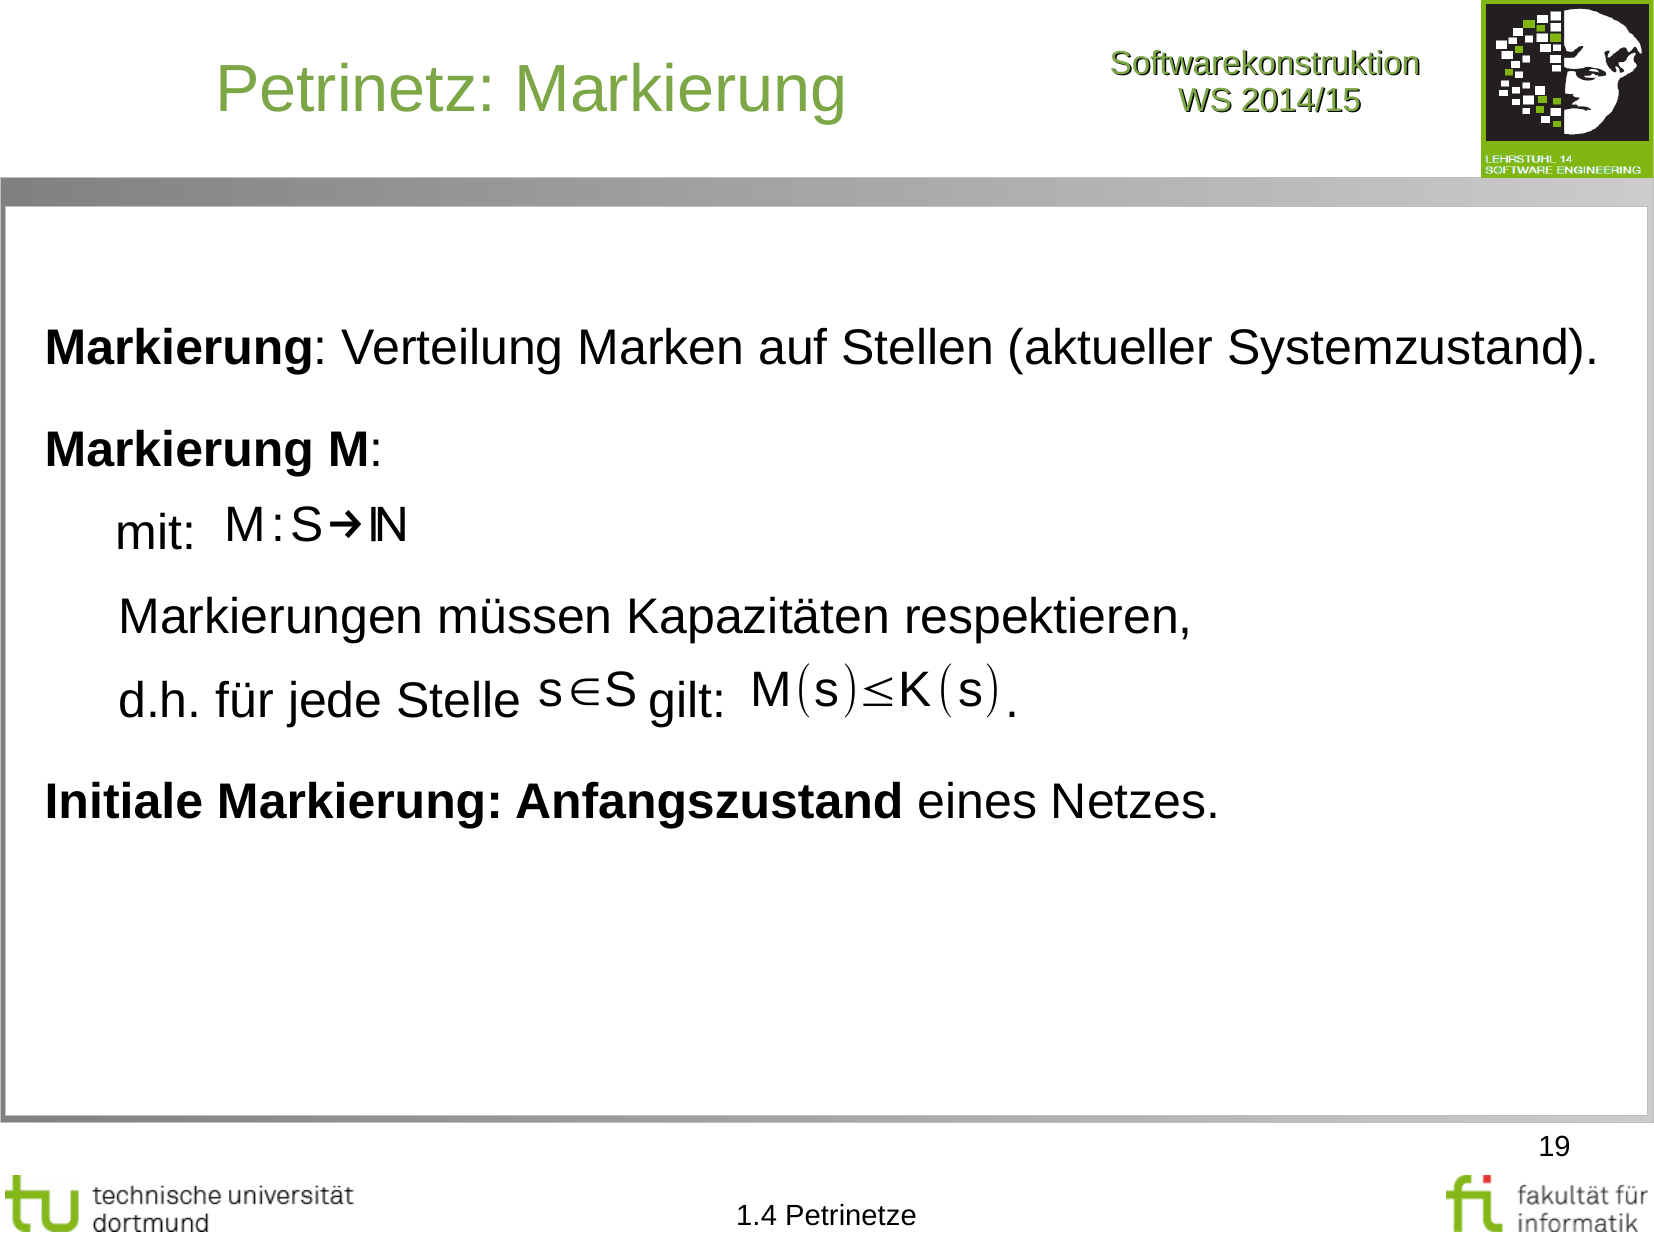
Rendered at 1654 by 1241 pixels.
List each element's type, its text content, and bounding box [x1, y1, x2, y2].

chart [744, 661, 1008, 719]
picture [1481, 0, 1654, 178]
text_box Markierung: Verteilung Marken auf Stellen (aktueller Systemzustand). Markierung M: mit: Markierungen müssen Kapazitäten respektieren, d.h. für jede Stelle gilt: . Initiale Markierung: Anfangszustand eines Netzes. [29, 301, 1625, 1140]
title Petrinetz: Markierung [0, 0, 1064, 178]
picture [5, 1175, 354, 1232]
chart [218, 496, 415, 552]
chart [532, 661, 644, 717]
picture [1446, 1175, 1648, 1232]
